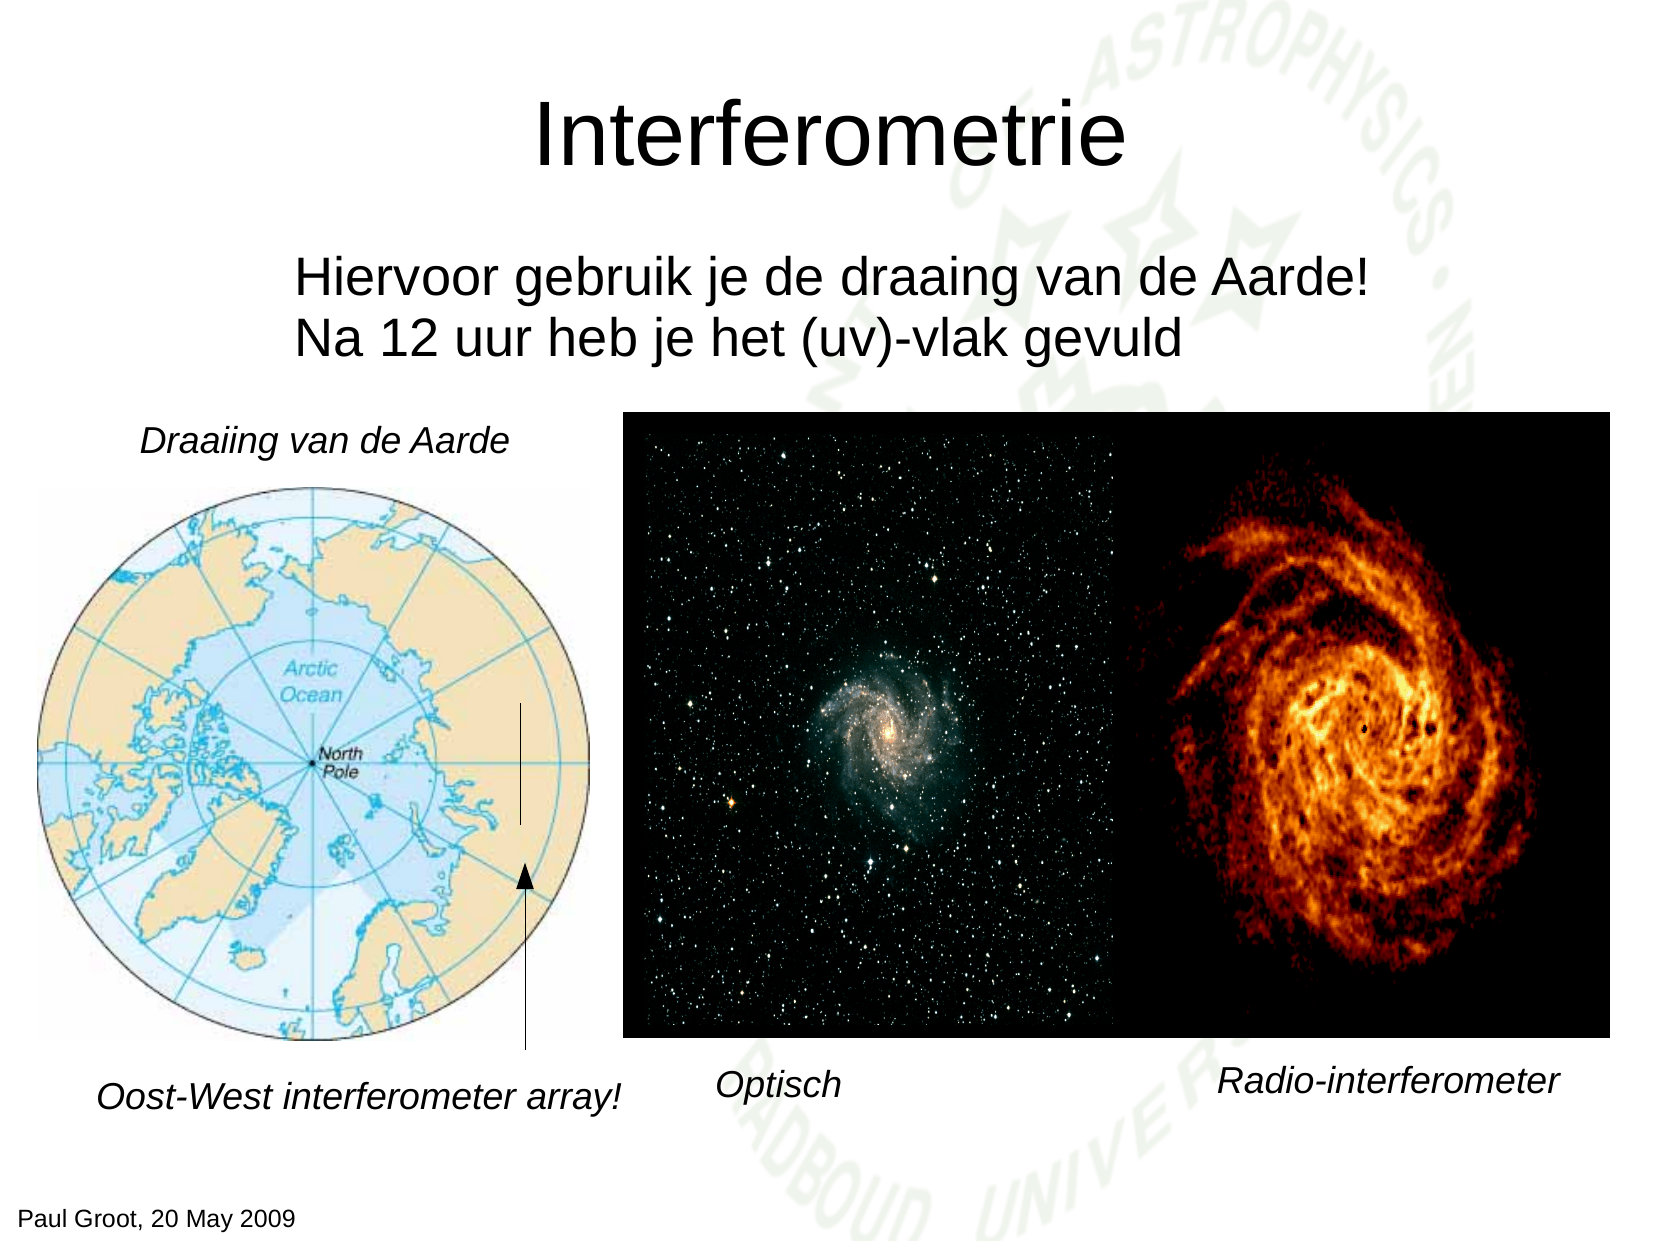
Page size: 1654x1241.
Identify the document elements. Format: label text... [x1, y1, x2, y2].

text_box Optisch [700, 1056, 858, 1114]
text_box Paul Groot, 20 May 2009 [2, 1197, 337, 1241]
picture [0, 0, 1654, 1241]
text_box Draaiing van de Aarde [124, 412, 526, 470]
text_box Oost-West interferometer array! [81, 1068, 638, 1126]
title Interferometrie [86, 37, 1576, 230]
text_box Radio-interferometer [1202, 1052, 1575, 1109]
text_box Hiervoor gebruik je de draaing van de Aarde! Na 12 uur heb je het (uv)-vlak gevuld [279, 239, 1388, 376]
